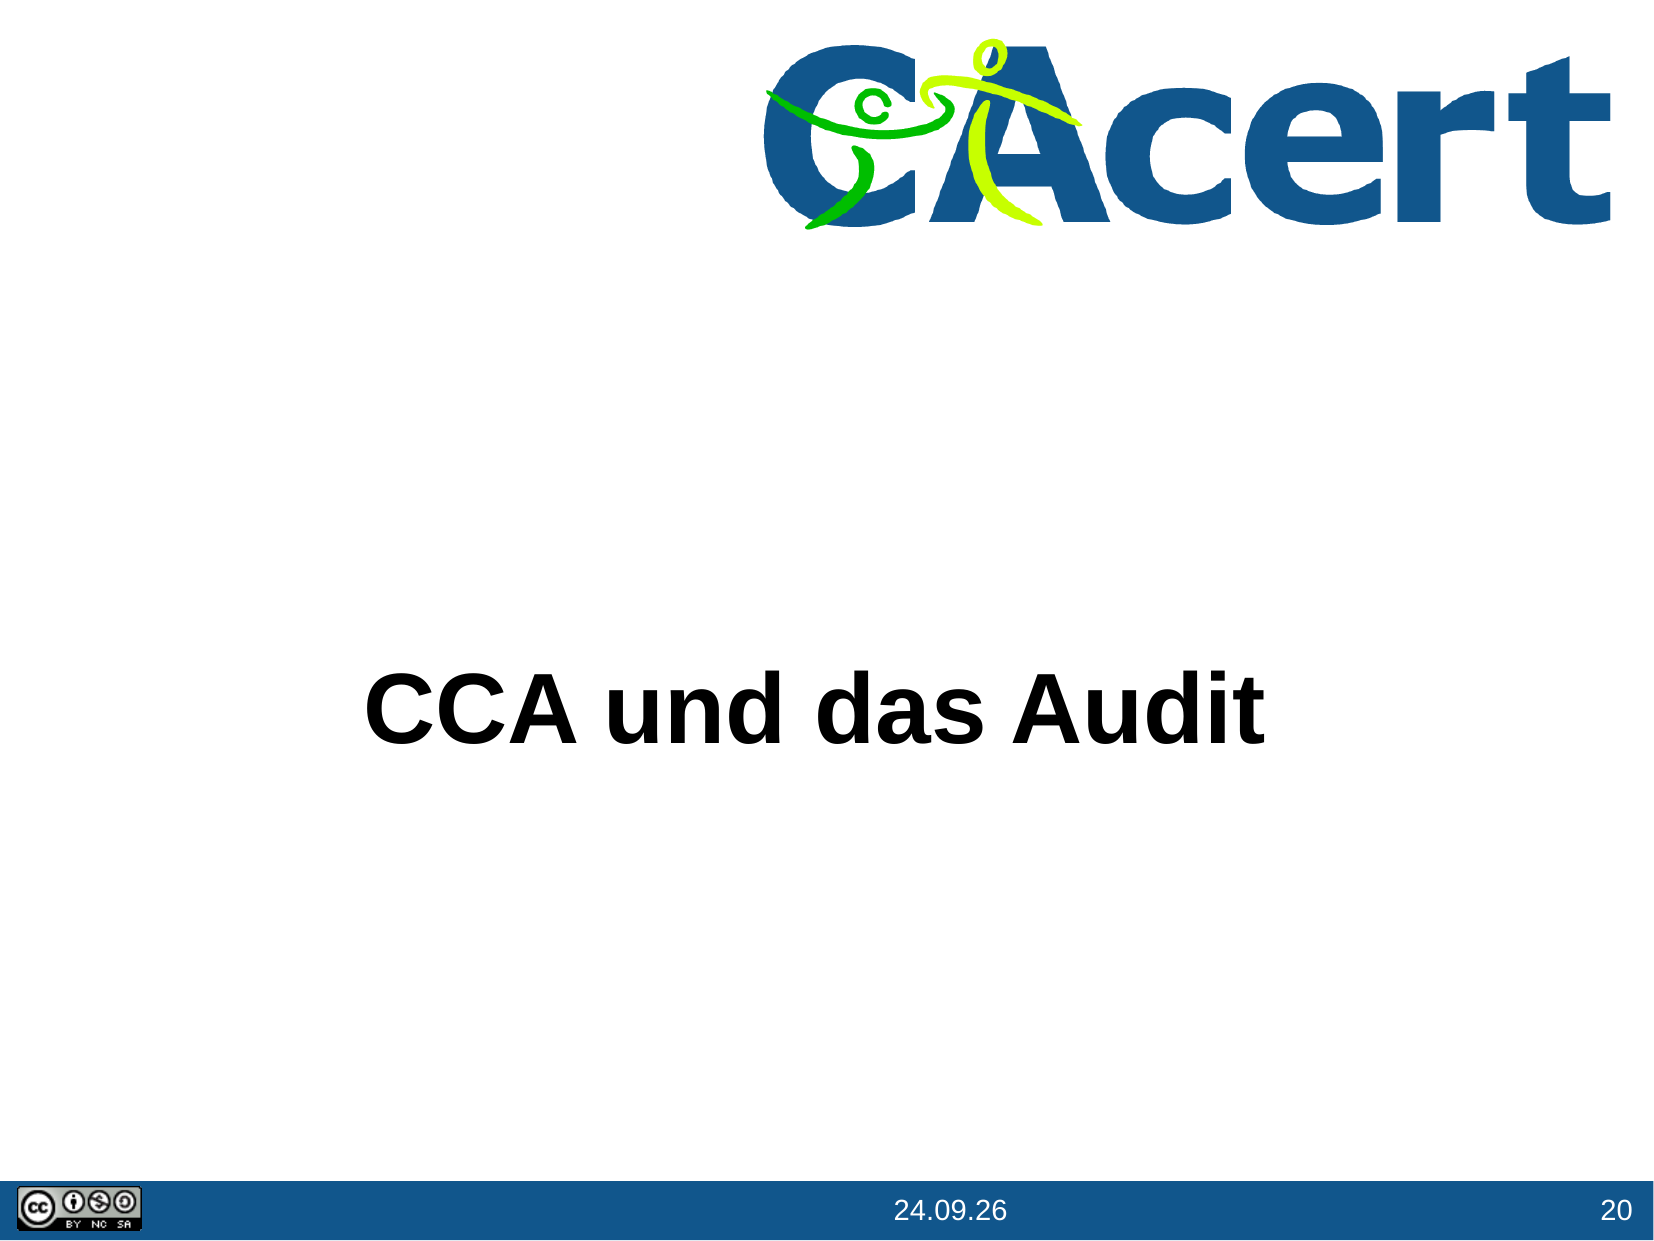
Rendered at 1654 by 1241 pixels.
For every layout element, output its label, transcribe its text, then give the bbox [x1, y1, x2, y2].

picture [17, 1186, 142, 1231]
title CCA und das Audit [70, 295, 1560, 1123]
picture [761, 35, 1613, 231]
